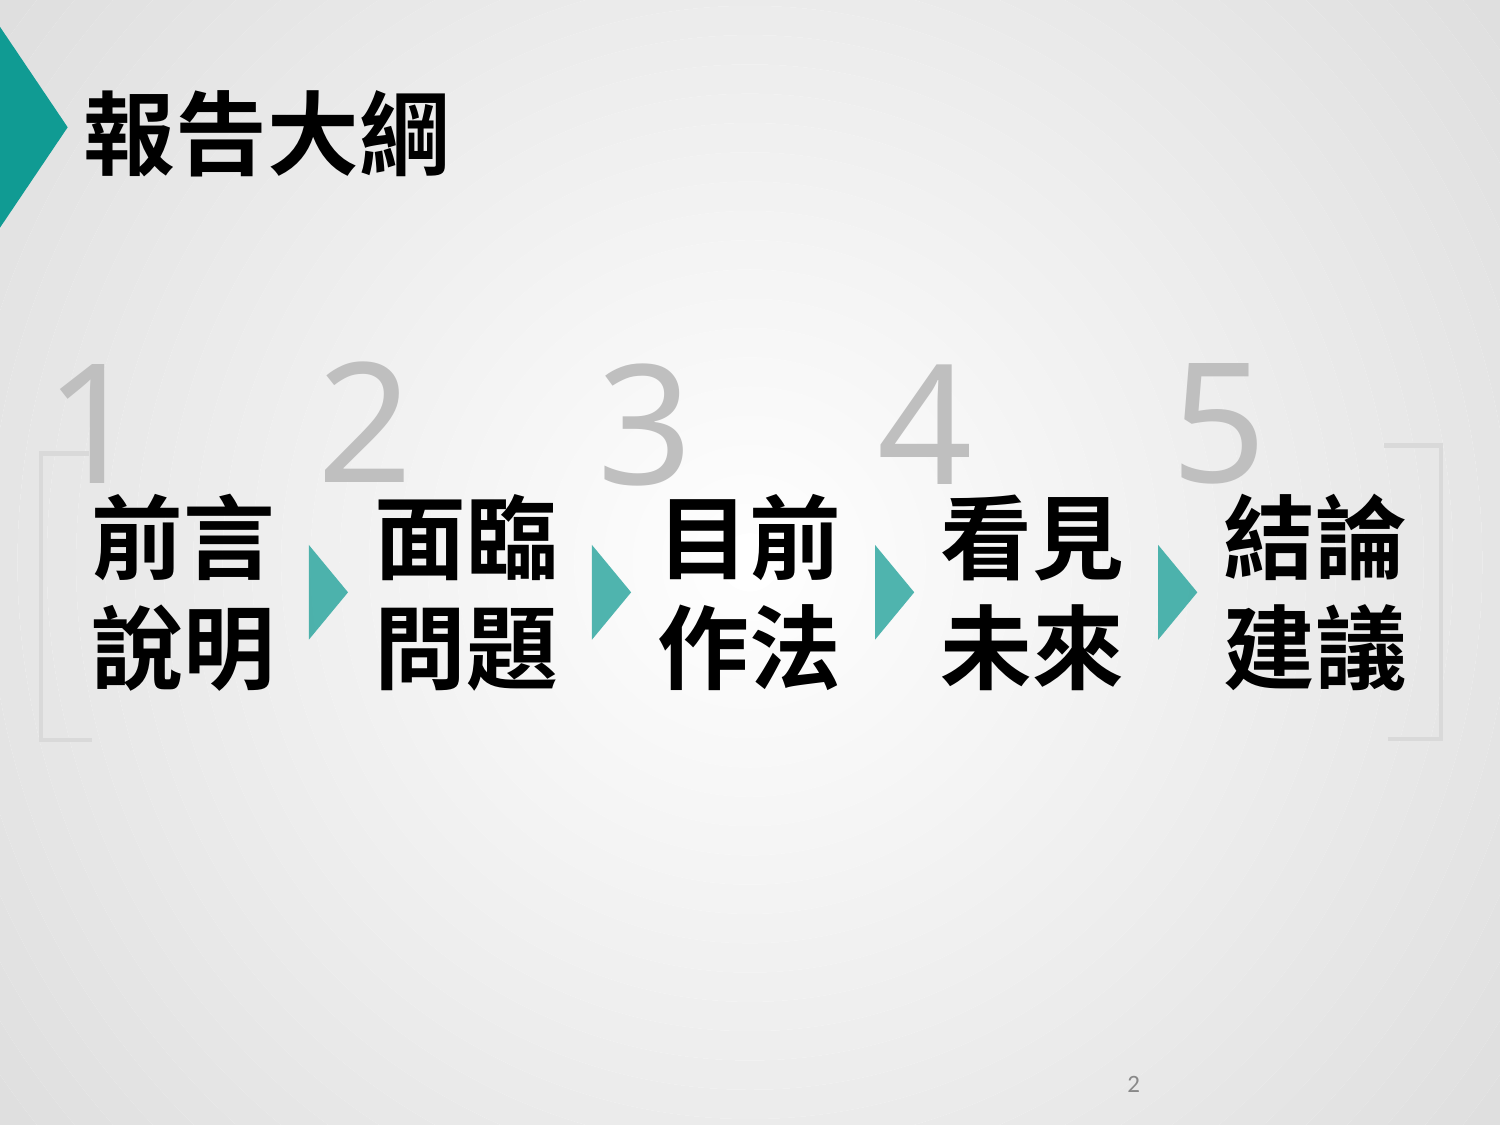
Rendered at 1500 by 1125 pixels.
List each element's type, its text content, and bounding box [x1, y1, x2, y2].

text_box 報告大綱 [68, 69, 515, 197]
text_box 1 [30, 309, 228, 527]
text_box [1158, 544, 1198, 640]
text_box 5 [1156, 308, 1354, 526]
text_box [875, 544, 915, 640]
text_box 結論建議 [1208, 473, 1430, 712]
text_box 目前作法 [642, 473, 864, 712]
text_box 4 [862, 310, 1060, 528]
text_box 看見未來 [925, 473, 1147, 712]
text_box [591, 544, 632, 640]
text_box 3 [582, 310, 780, 528]
text_box 1 [1112, 1052, 1451, 1113]
text_box 面臨問題 [359, 473, 581, 712]
text_box 2 [302, 308, 500, 526]
text_box [308, 544, 349, 640]
text_box 前言 說明 [76, 473, 298, 712]
